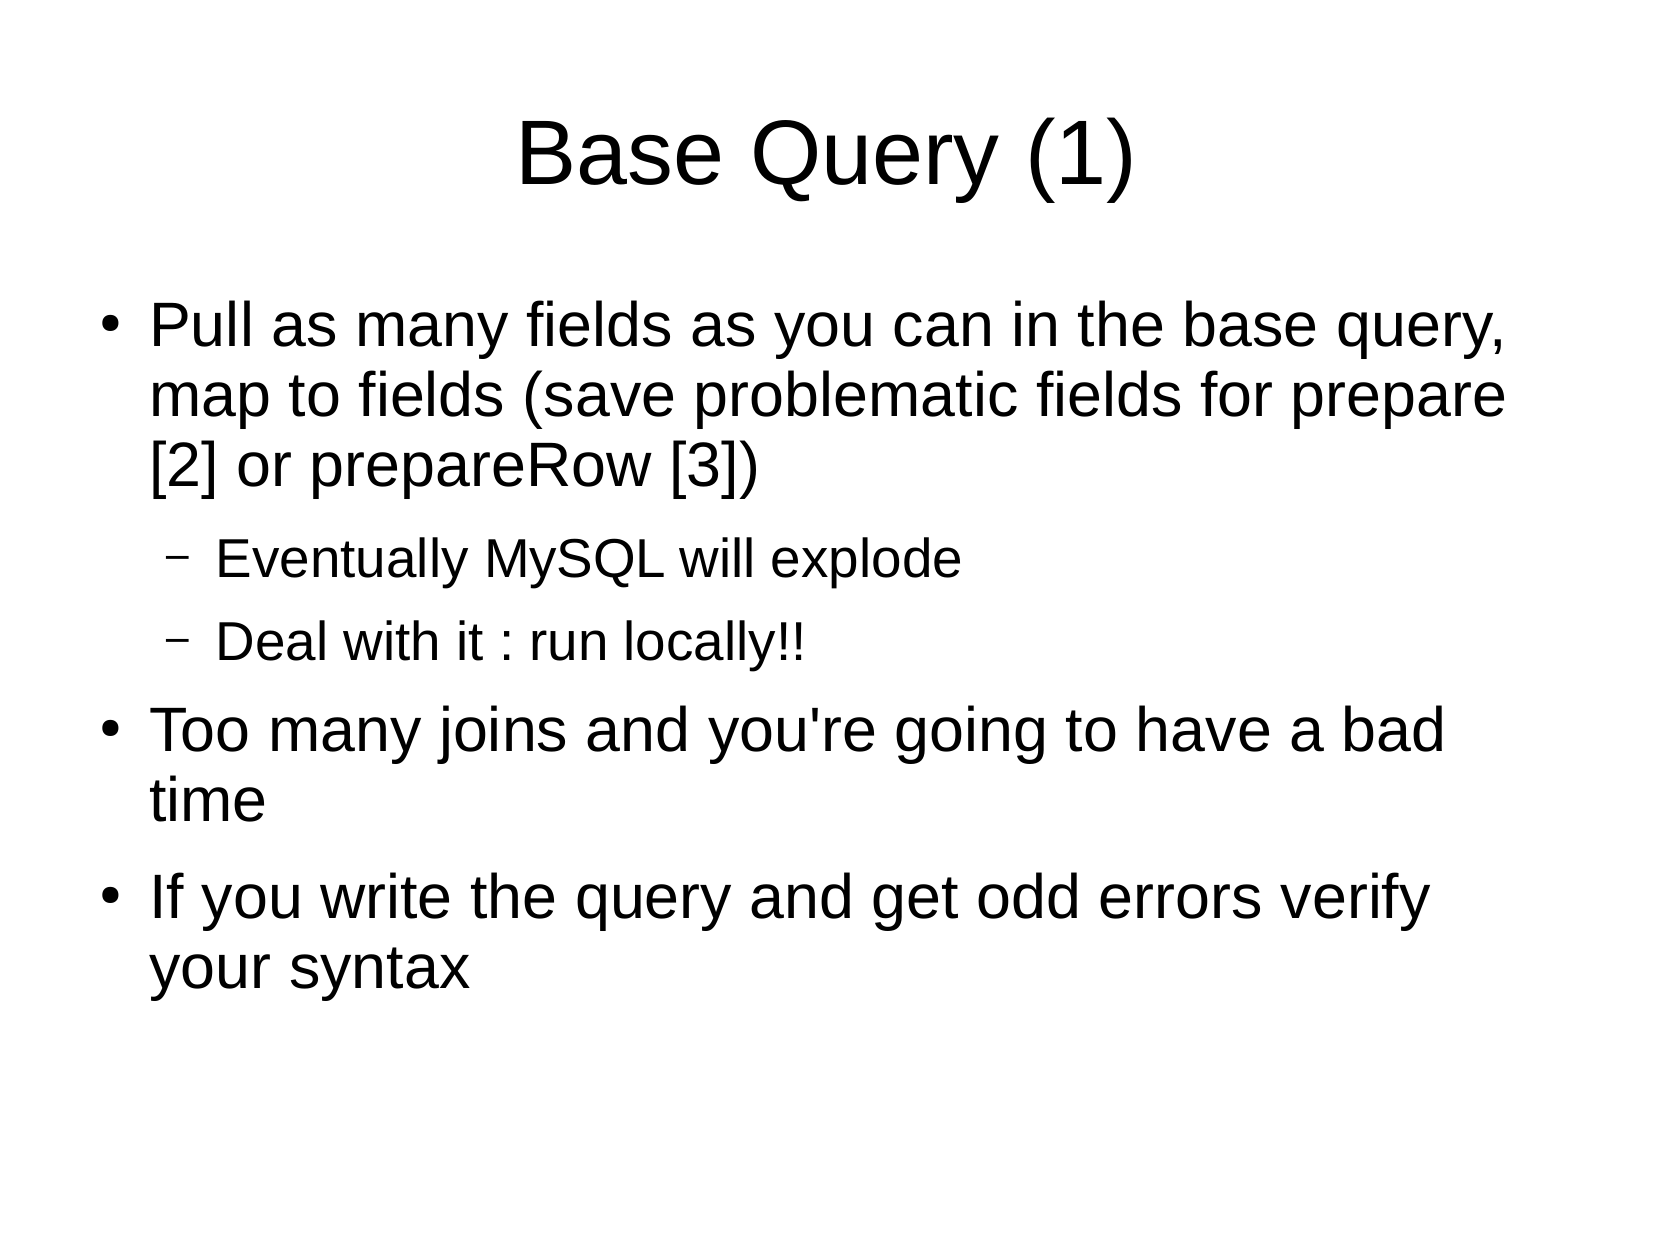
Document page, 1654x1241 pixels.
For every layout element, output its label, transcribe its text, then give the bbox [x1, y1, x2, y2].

title Base Query (1) [82, 49, 1571, 257]
list Pull as many fields as you can in the base query, map to fields (save problematic fields for prepare [2] or prepareRow [3]) Eventually MySQL will explode Deal with it : run locally!! Too many joins and you're going to have a bad time If you write the query and get odd errors verify your syntax [82, 290, 1538, 1010]
